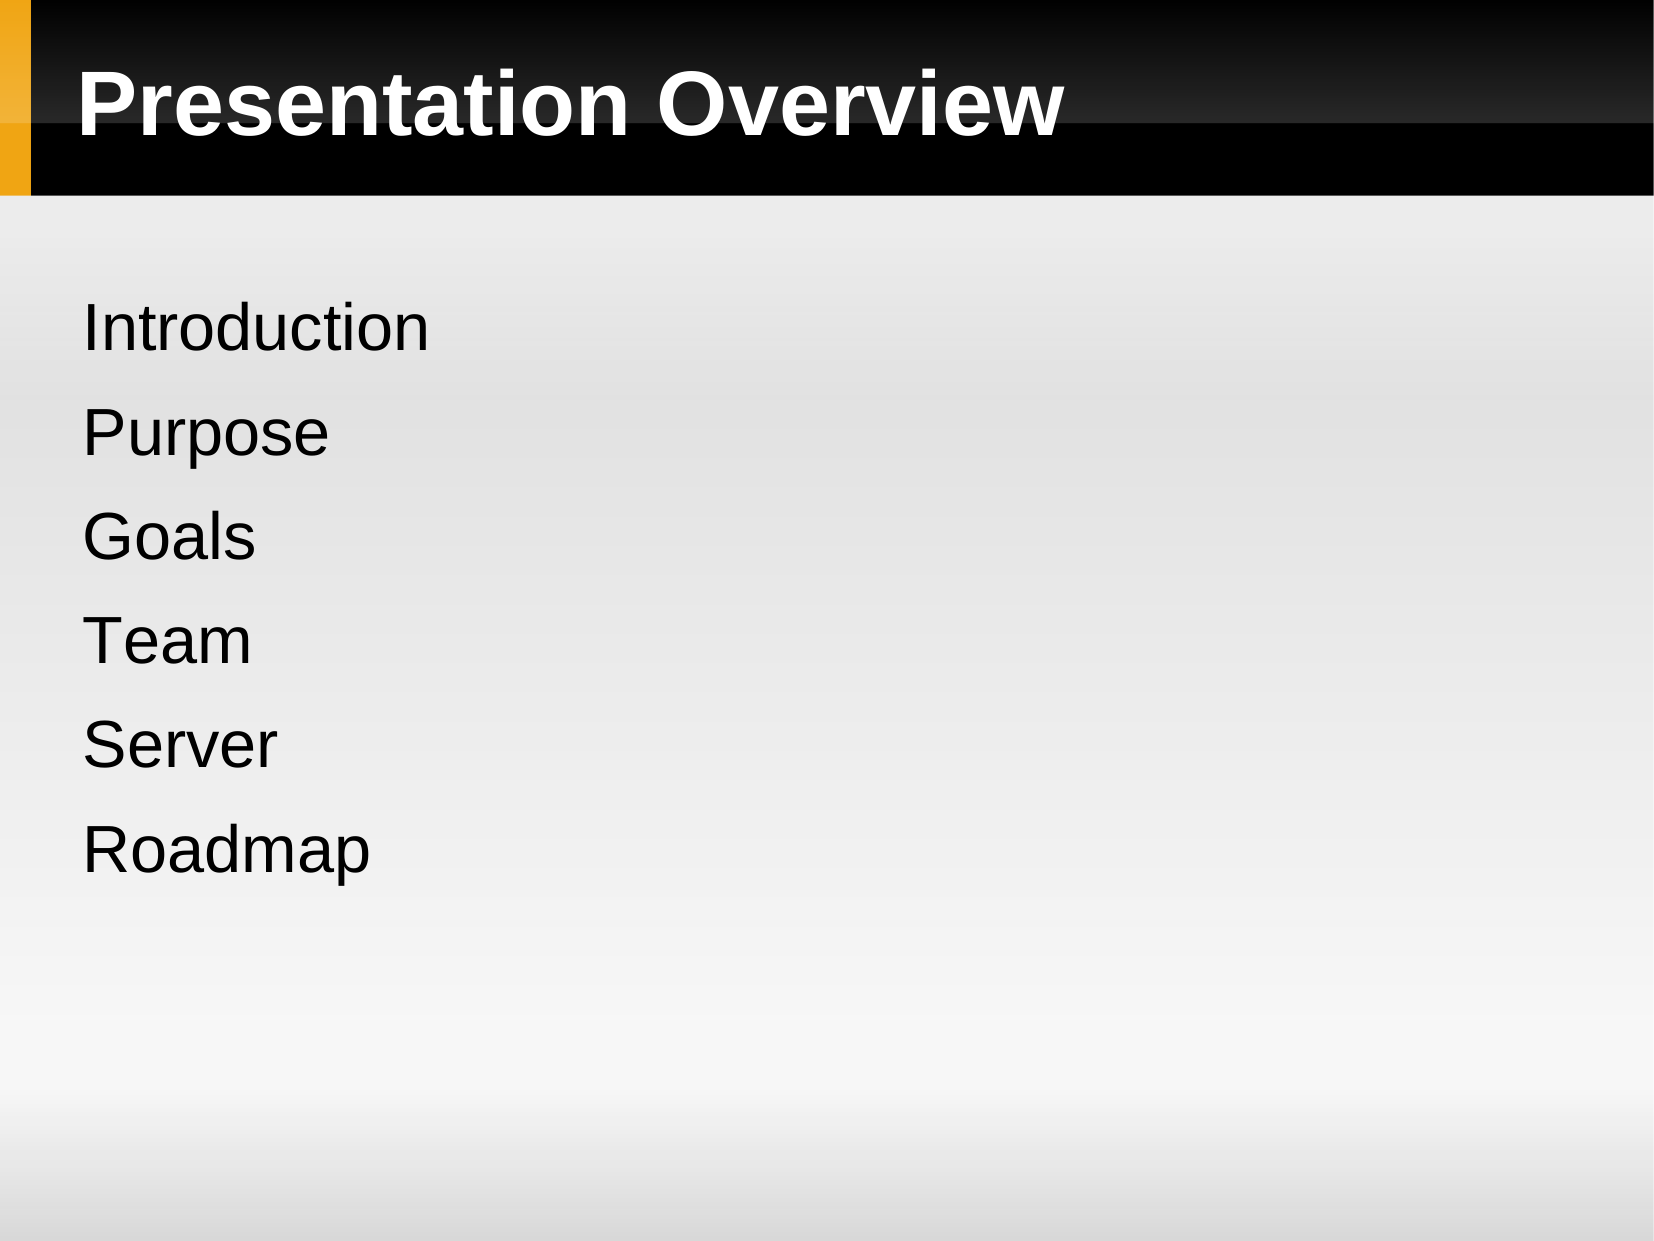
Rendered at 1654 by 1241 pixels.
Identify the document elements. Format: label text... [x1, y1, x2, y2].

picture [0, 0, 1654, 1241]
title Presentation Overview [76, 0, 1565, 208]
list Introduction Purpose Goals Team Server Roadmap [82, 290, 1571, 1109]
